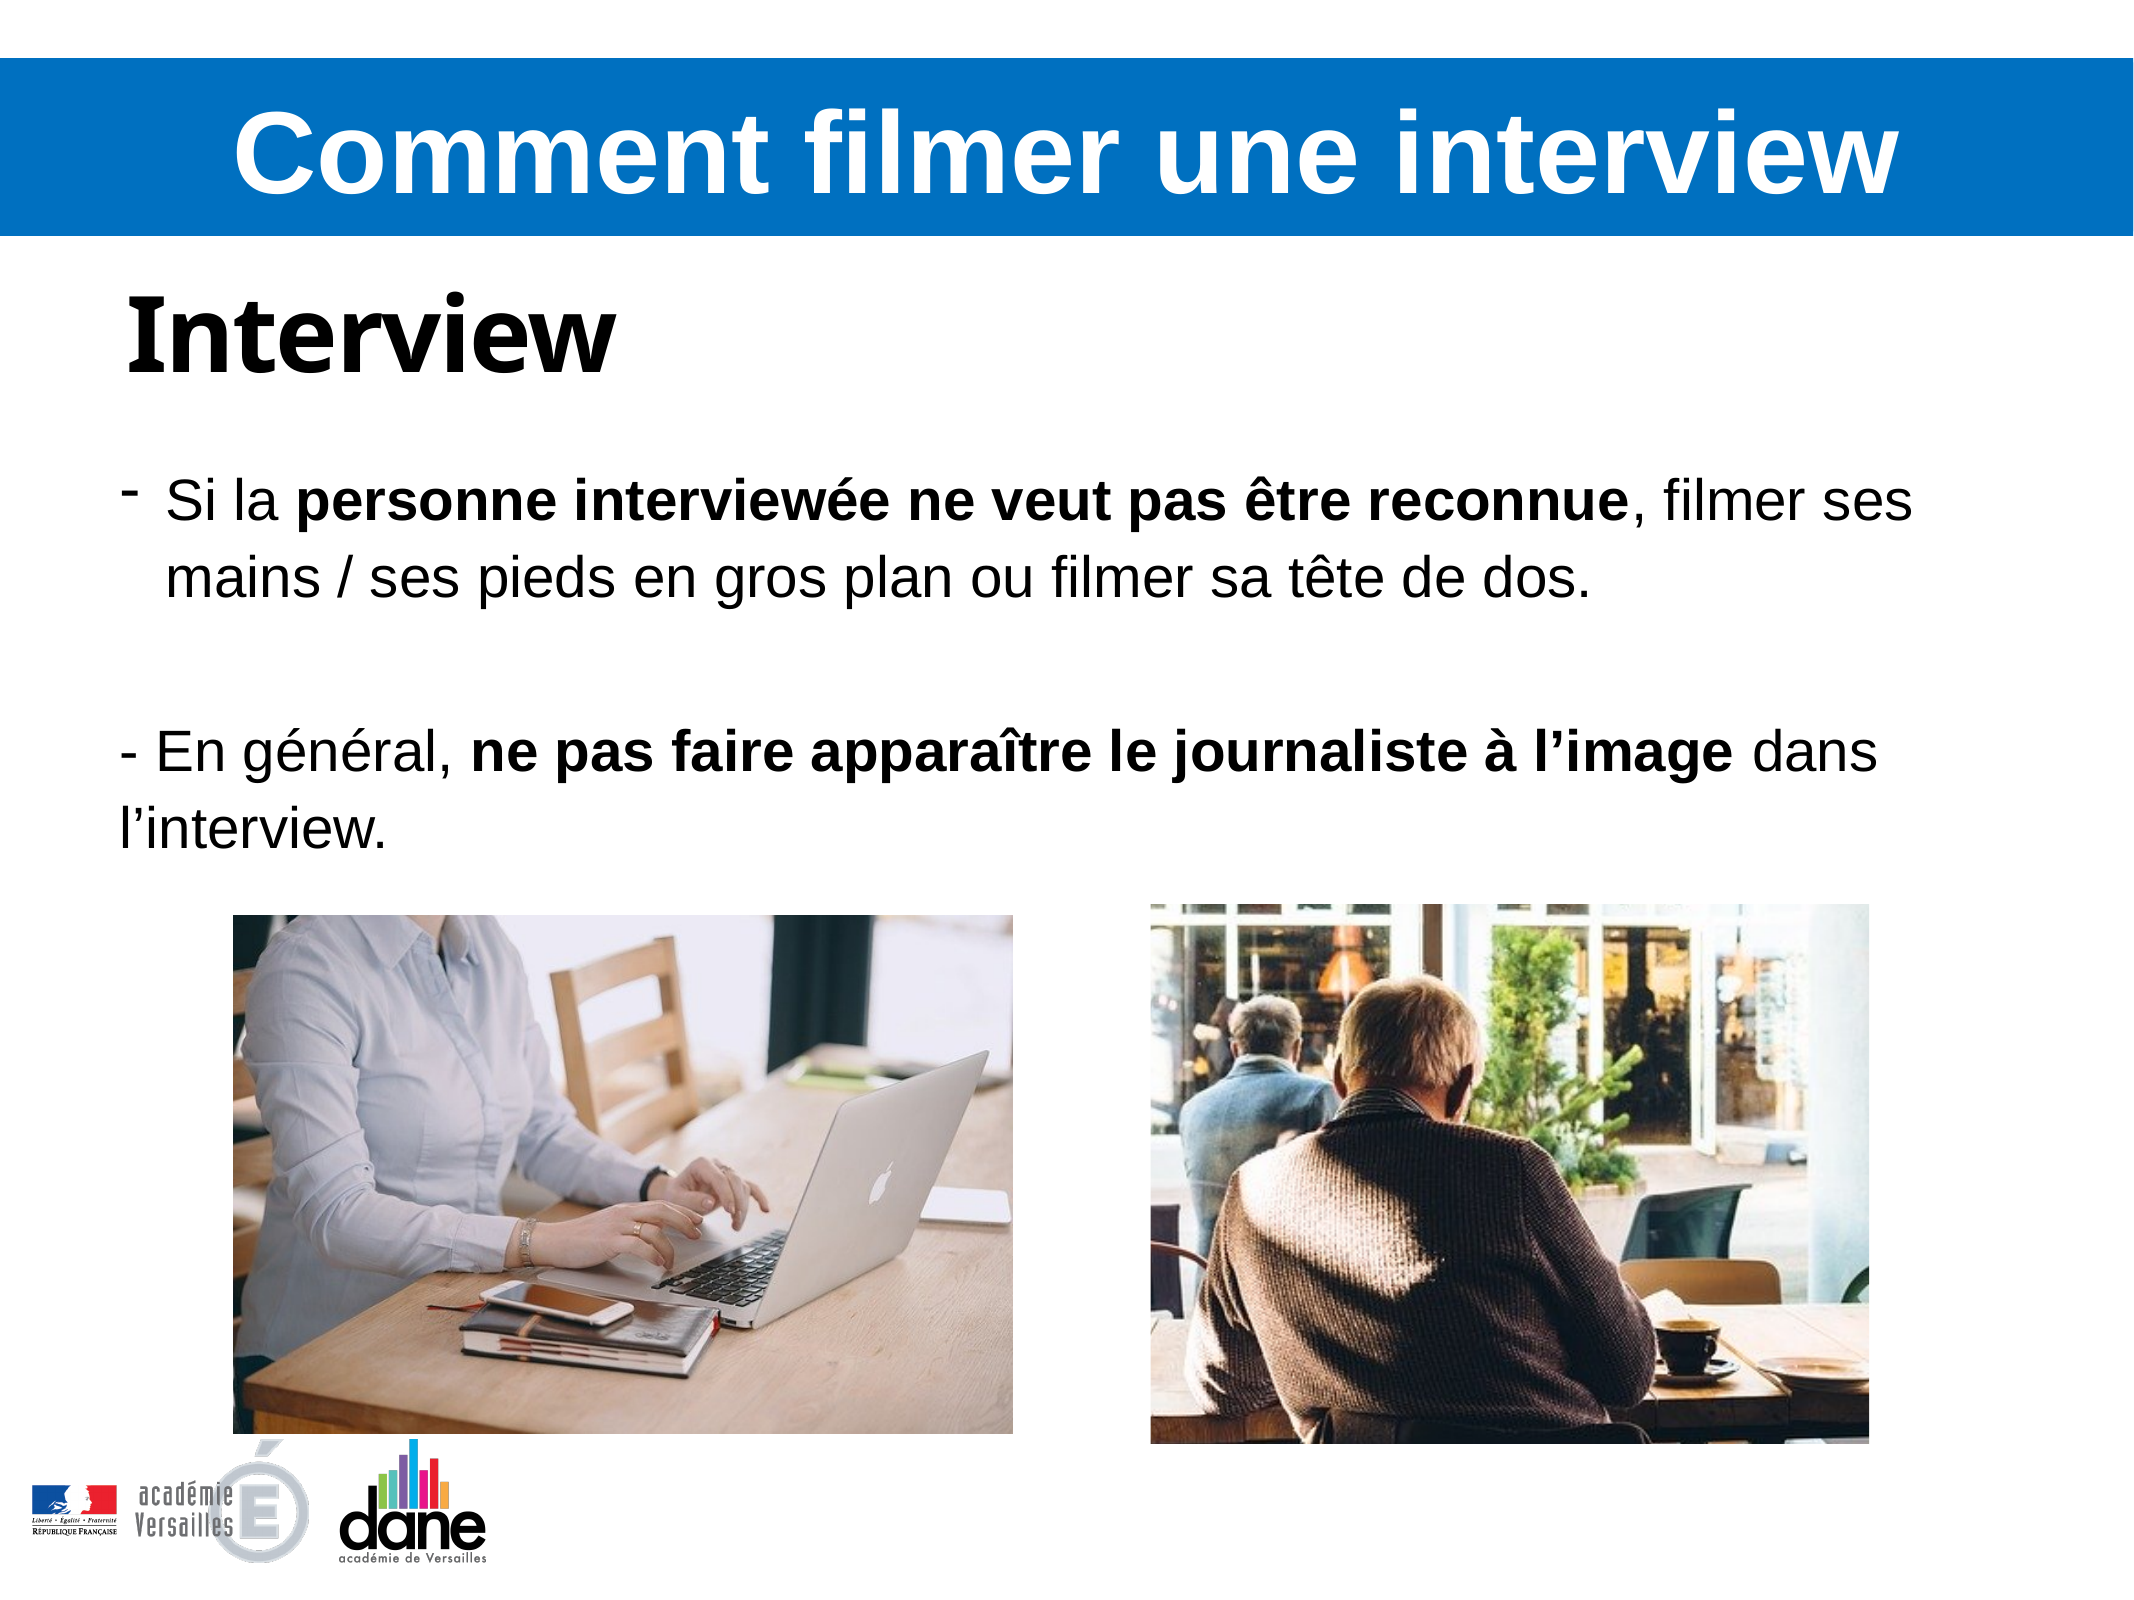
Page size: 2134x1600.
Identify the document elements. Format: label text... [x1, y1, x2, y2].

picture [32, 1439, 309, 1563]
text_box Comment filmer une interview [0, 62, 2134, 232]
picture [1150, 904, 1870, 1444]
picture [339, 1439, 486, 1563]
text_box Si la personne interviewée ne veut pas être reconnue, filmer ses mains / ses pieds en gros plan ou filmer sa tête de dos. - En général, ne pas faire apparaître le journaliste à l’image dans l’interview. [109, 444, 2025, 872]
text_box Interview [126, 266, 2007, 414]
picture [233, 915, 1013, 1434]
